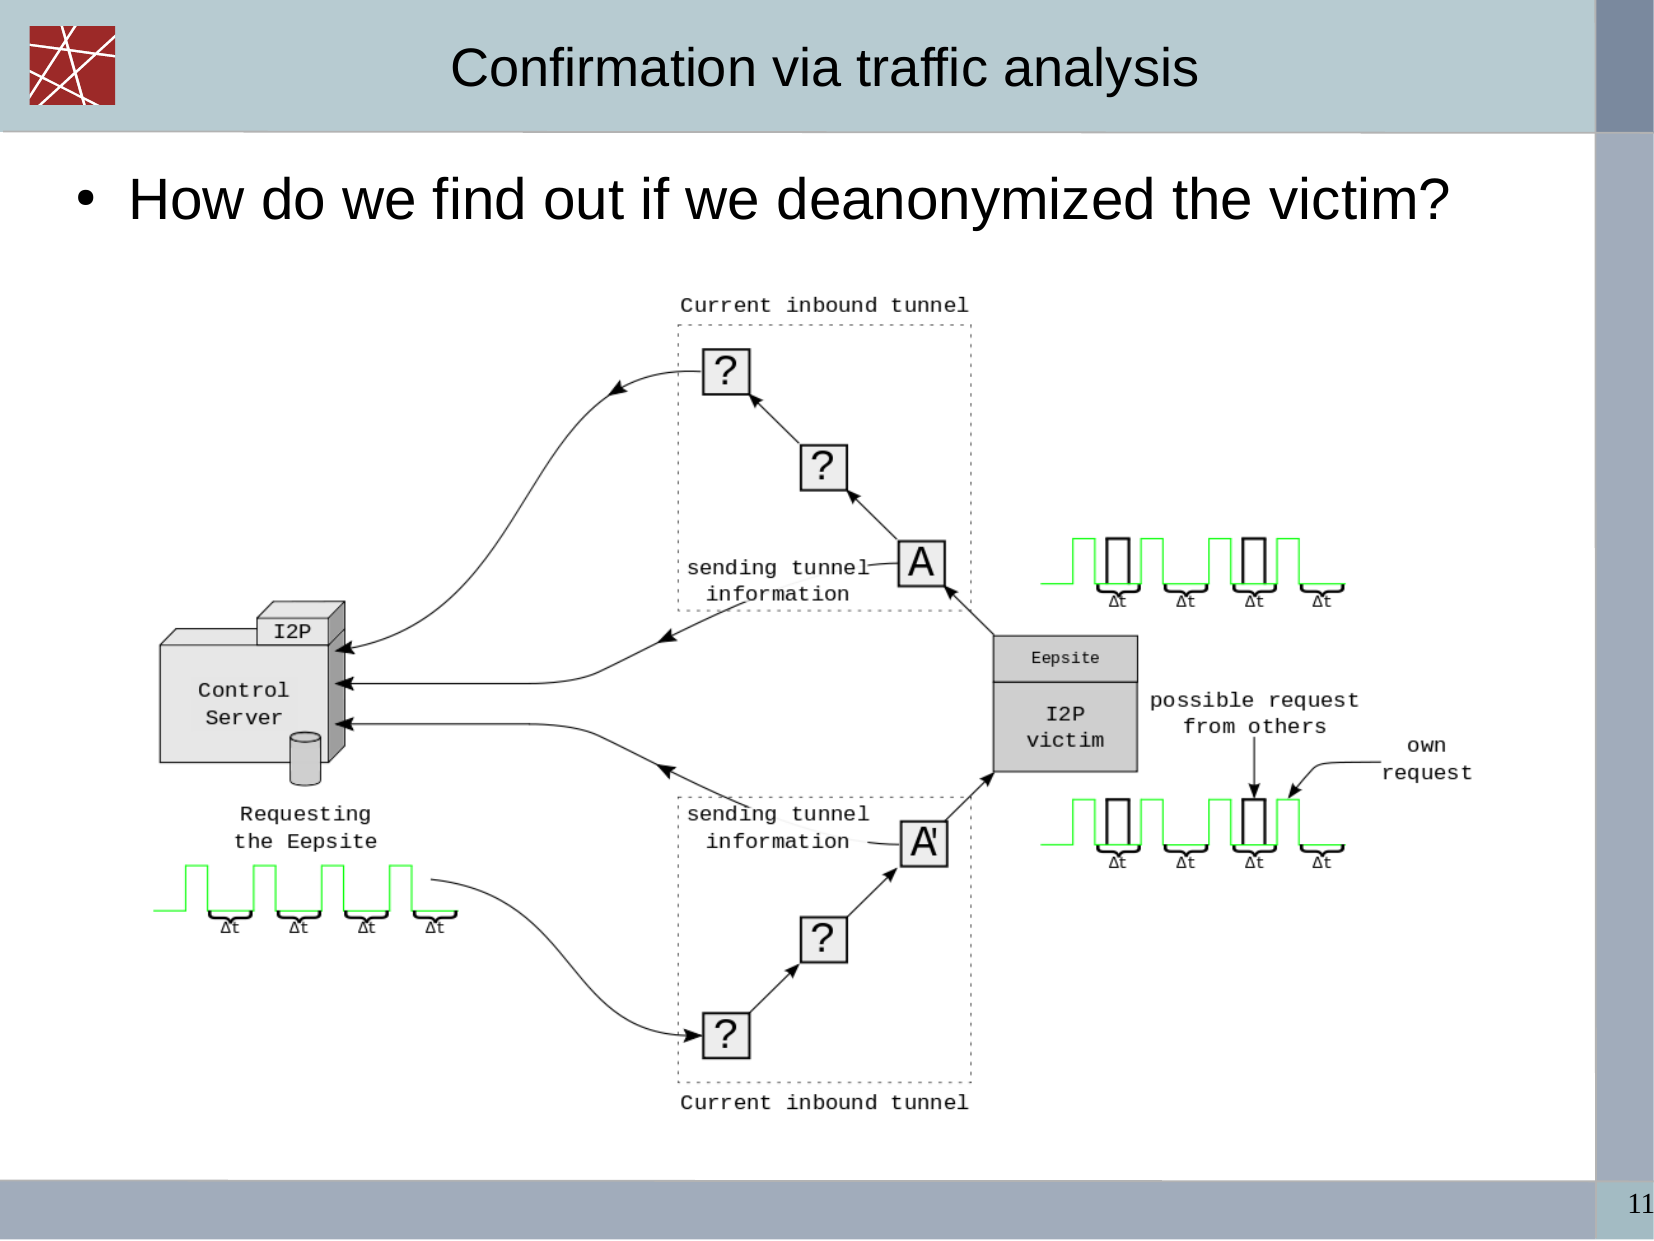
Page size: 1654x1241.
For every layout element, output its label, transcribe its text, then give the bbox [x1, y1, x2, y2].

title Confirmation via traffic analysis [81, 9, 1570, 126]
list How do we find out if we deanonymized the victim? [57, 166, 1546, 286]
picture [142, 242, 1482, 1173]
